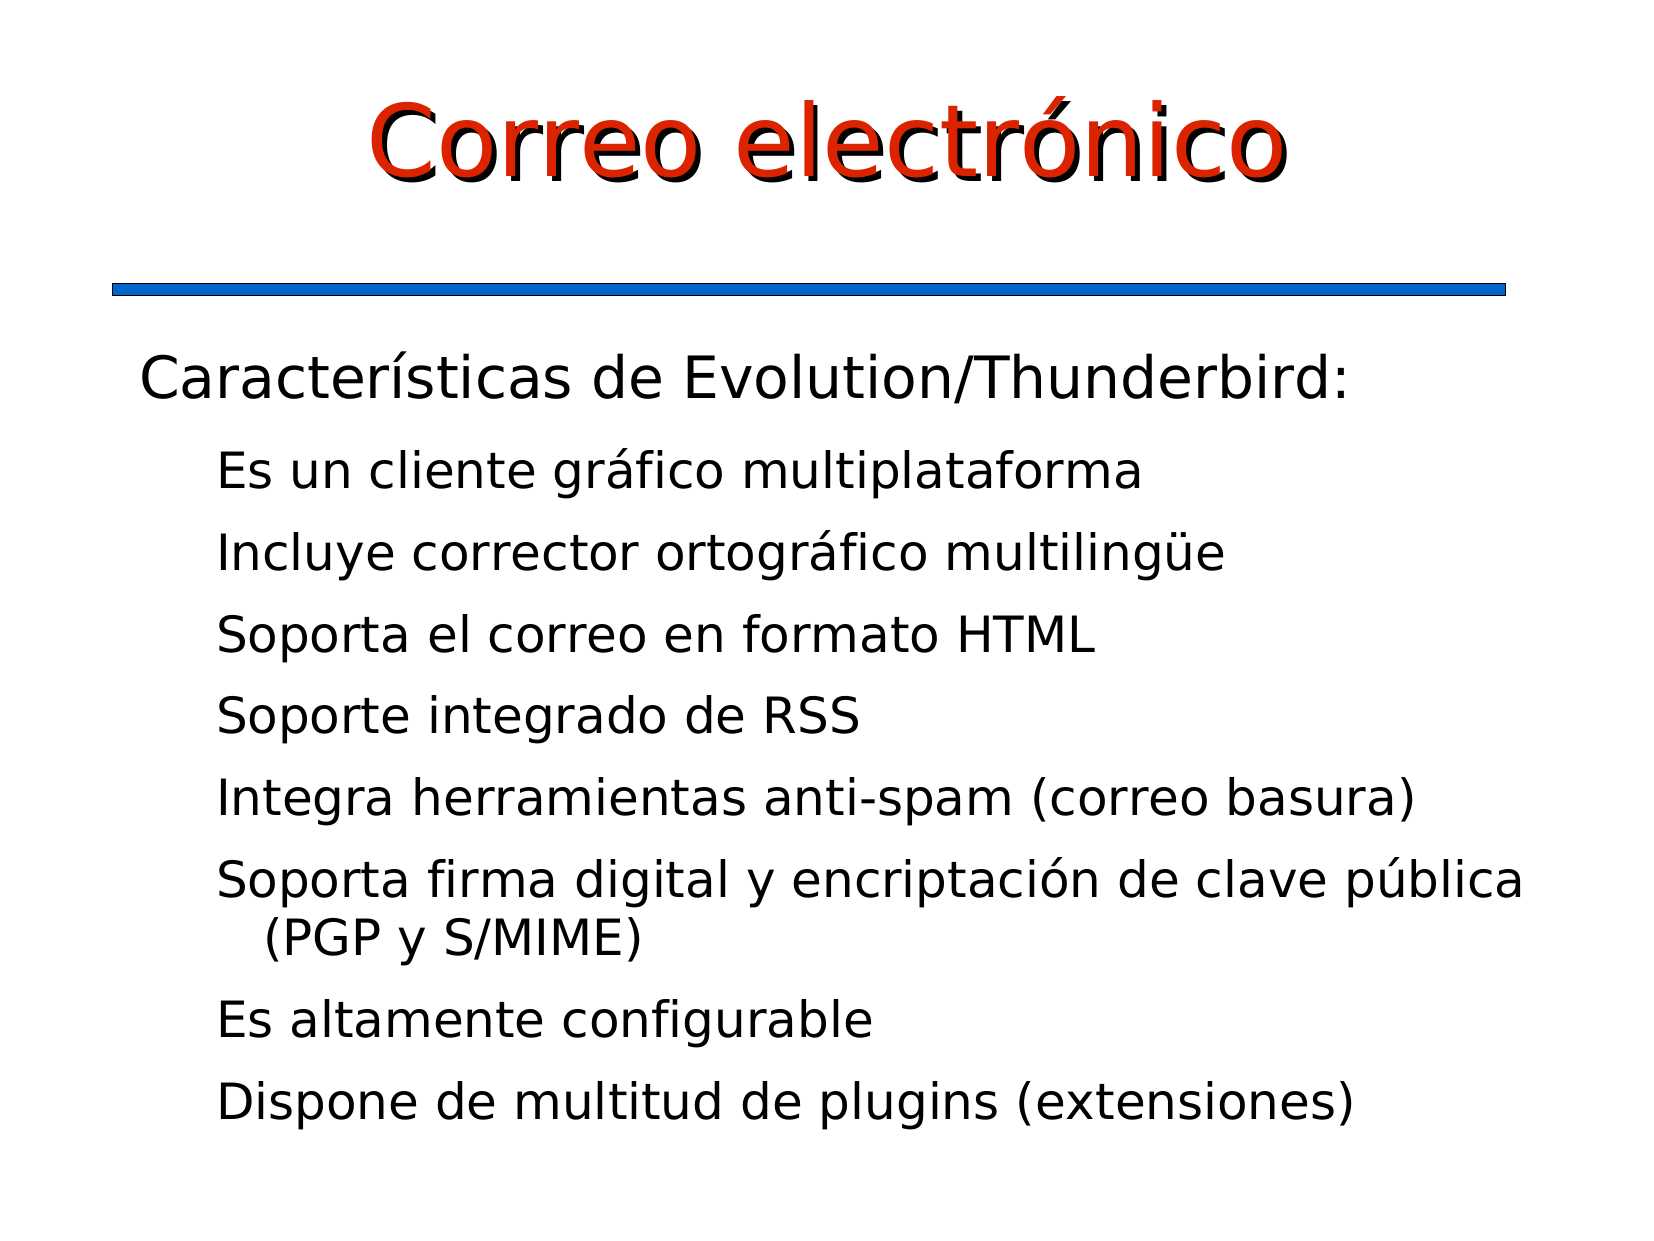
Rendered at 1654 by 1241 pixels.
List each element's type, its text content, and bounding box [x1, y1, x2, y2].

list Características de Evolution/Thunderbird: Es un cliente gráfico multiplataforma Incluye corrector ortográfico multilingüe Soporta el correo en formato HTML Soporte integrado de RSS Integra herramientas anti-spam (correo basura) Soporta firma digital y encriptación de clave pública (PGP y S/MIME) Es altamente configurable Dispone de multitud de plugins (extensiones) [121, 344, 1534, 1132]
title Correo electrónico [121, 37, 1534, 246]
